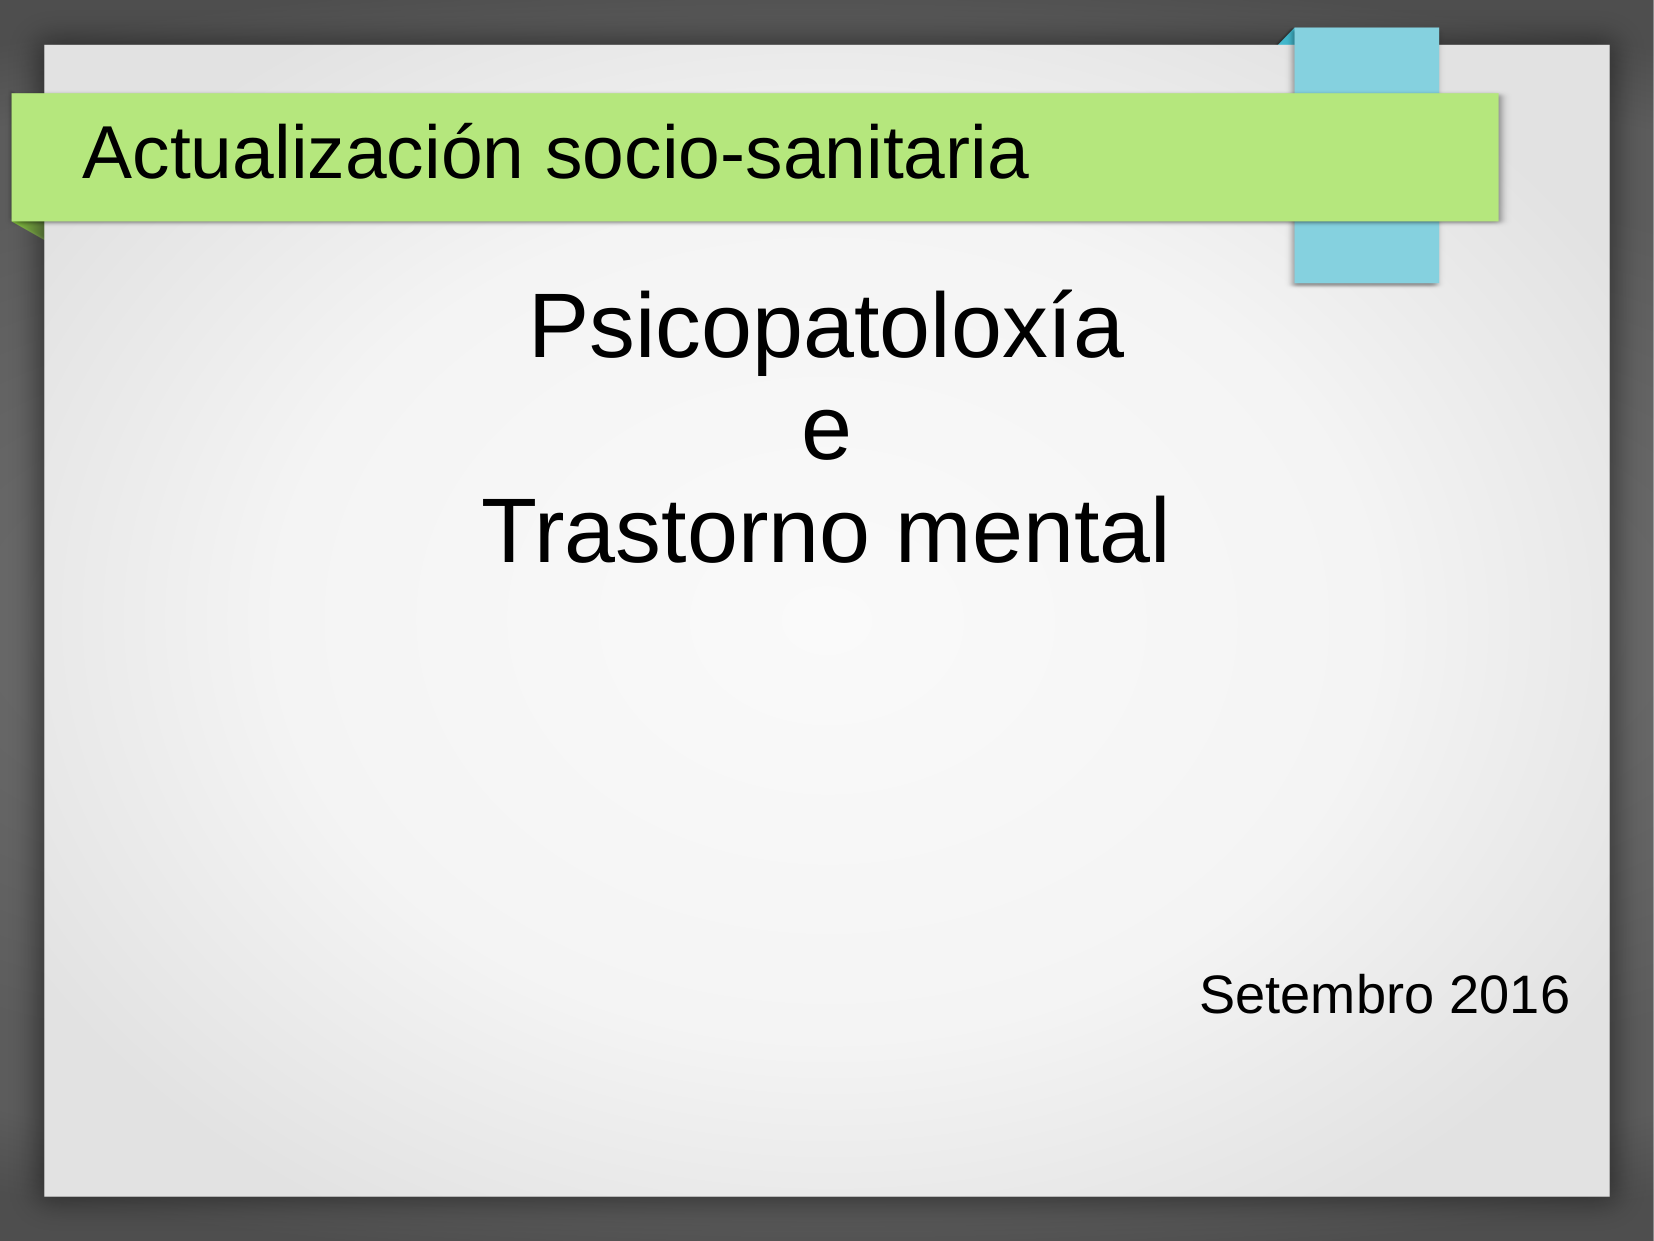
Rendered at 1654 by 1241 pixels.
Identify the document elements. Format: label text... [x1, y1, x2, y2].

picture [0, 0, 1654, 1241]
subtitle Psicopatoloxía e Trastorno mental Setembro 2016 [82, 273, 1571, 1026]
title Actualización socio-sanitaria [82, 49, 1571, 257]
